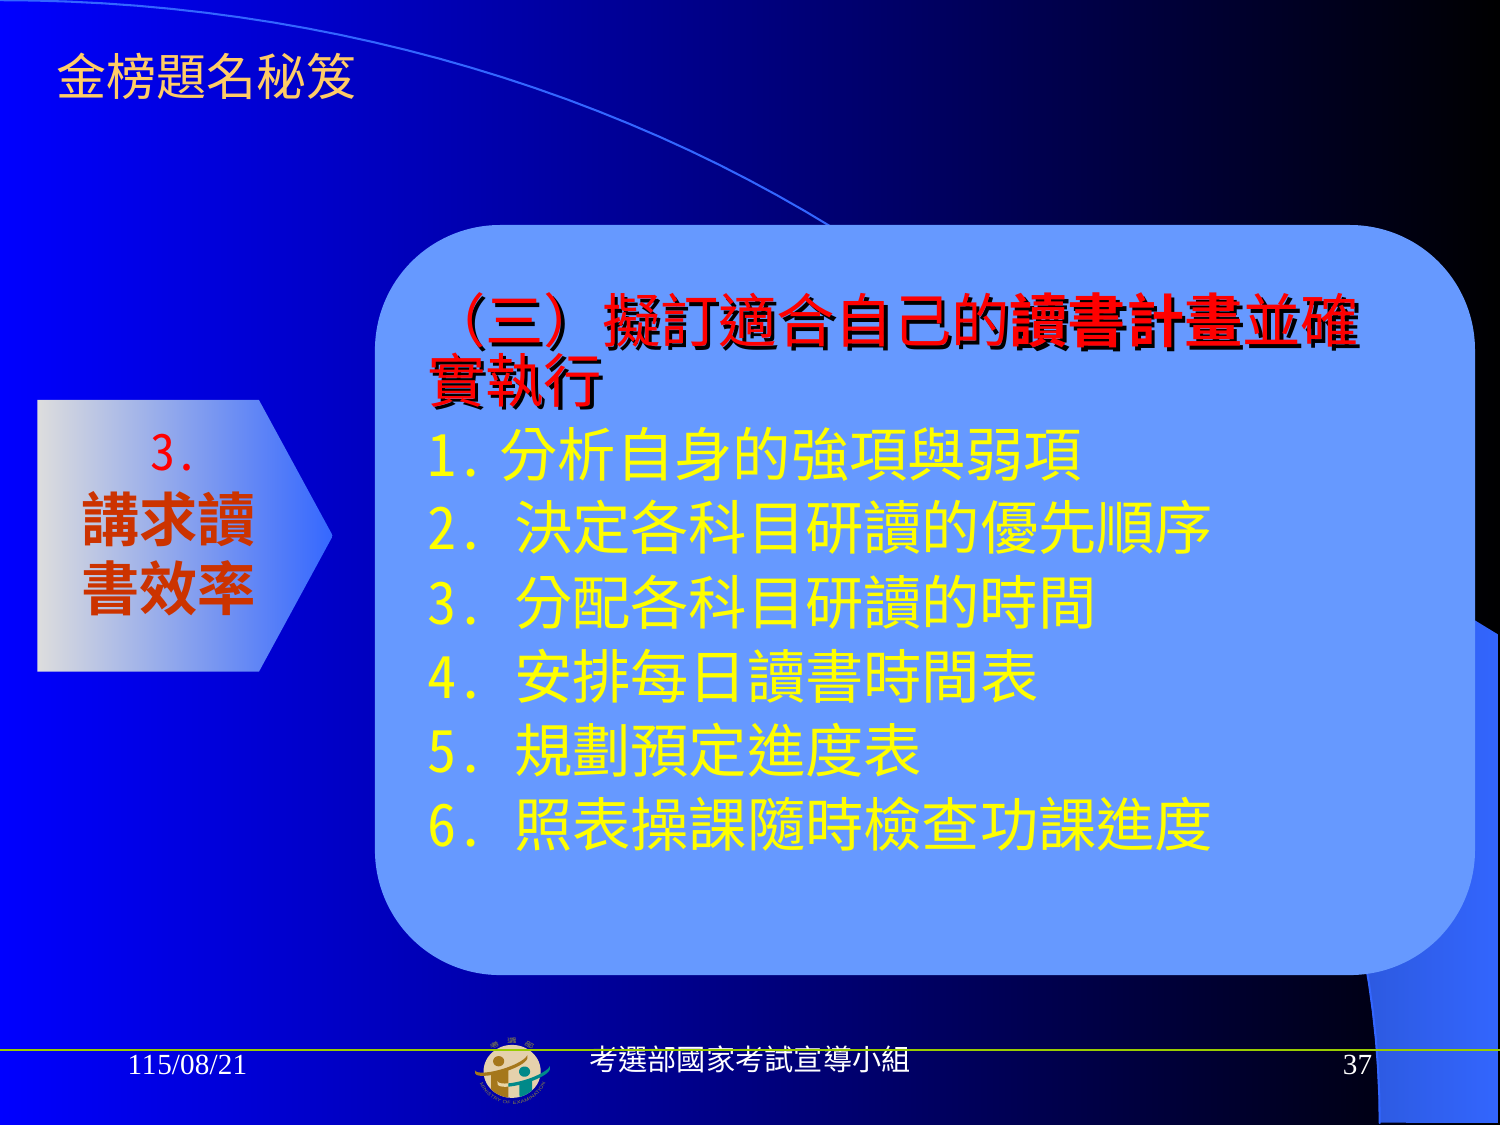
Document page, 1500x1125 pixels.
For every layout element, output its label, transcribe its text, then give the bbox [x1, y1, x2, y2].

text_box [374, 224, 1476, 976]
text_box 3. [112, 412, 238, 488]
text_box 講求讀書效率 [62, 474, 276, 631]
text_box （三）擬訂適合自己的讀書計畫並確實執行 1.分析自身的強項與弱項 2. 決定各科目研讀的優先順序 3. 分配各科目研讀的時間 4. 安排每日讀書時間表 5. 規劃預定進度表 6. 照表操課隨時檢查功課進度 [412, 287, 1426, 866]
text_box 金榜題名秘笈 [37, 37, 375, 113]
text_box [37, 399, 333, 672]
